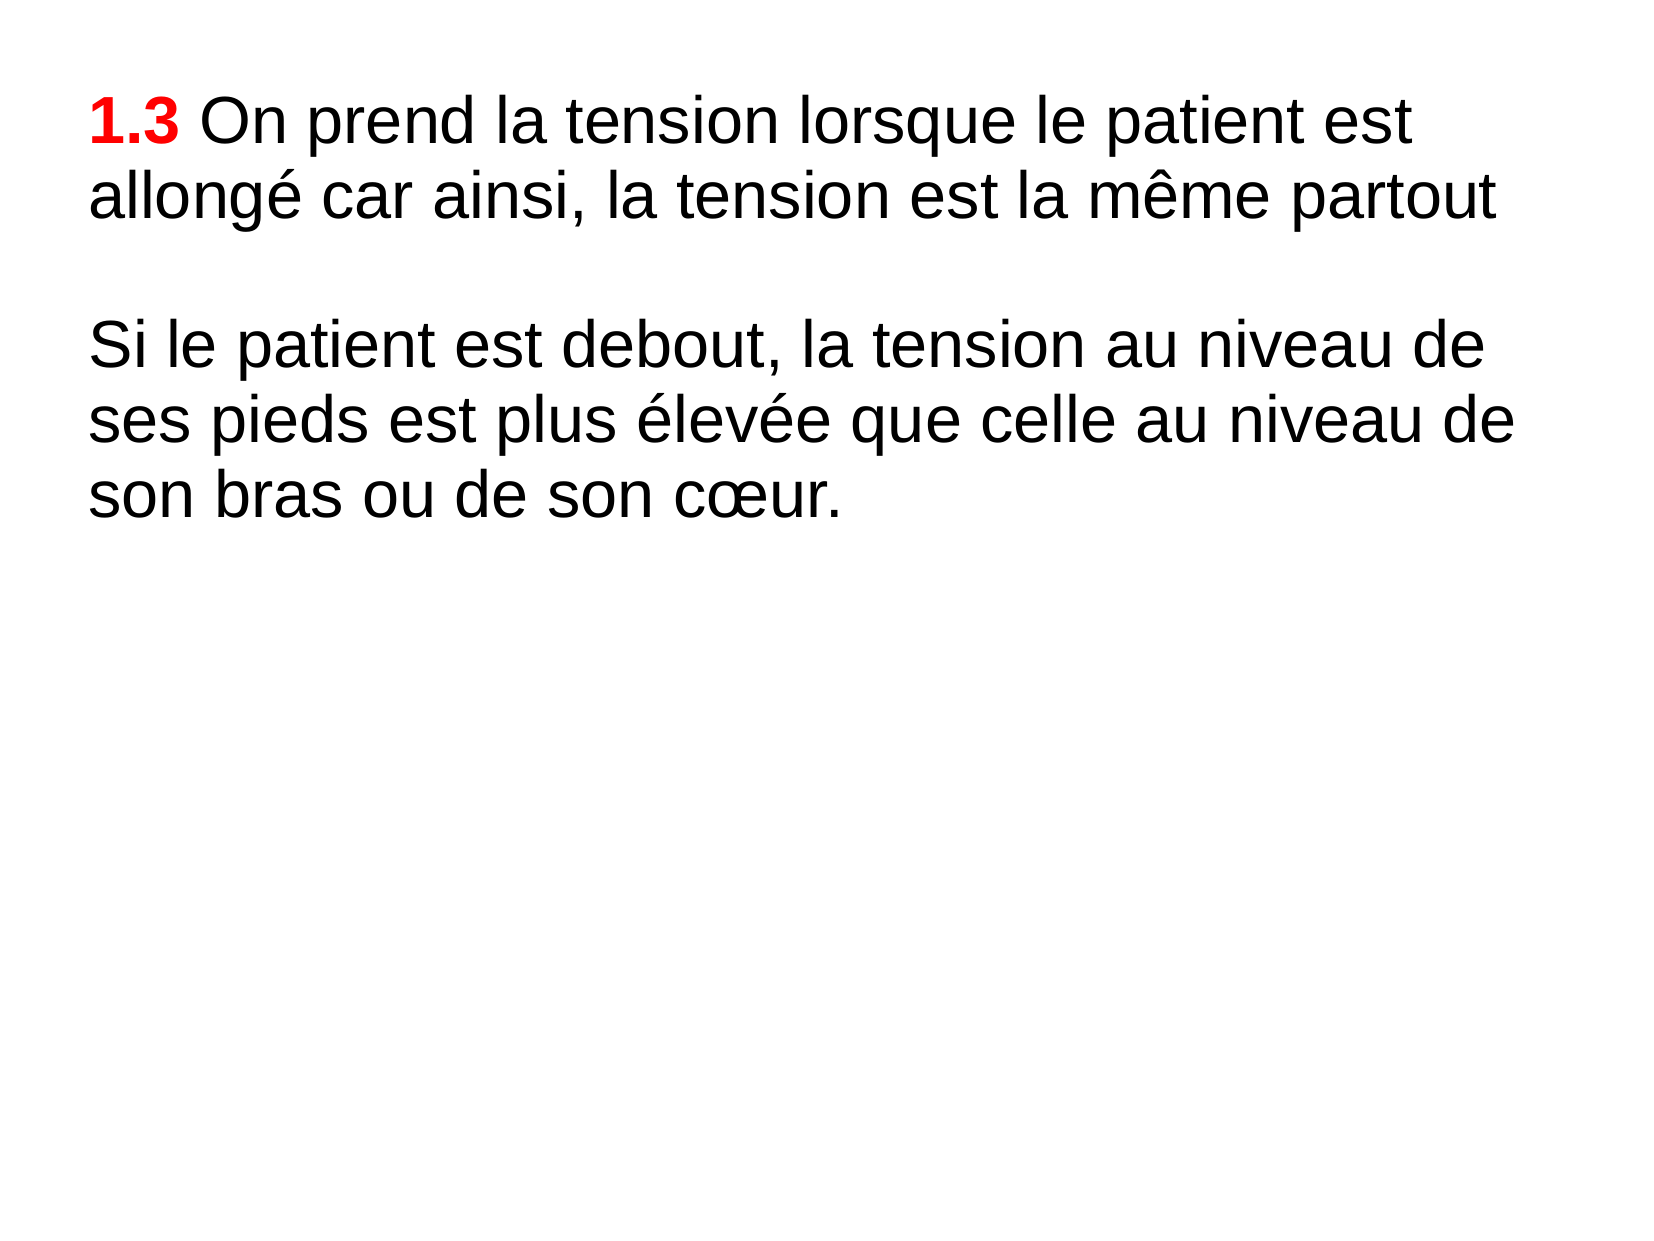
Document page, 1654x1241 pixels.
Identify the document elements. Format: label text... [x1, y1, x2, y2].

text_box 1.3 On prend la tension lorsque le patient est allongé car ainsi, la tension est la même partout Si le patient est debout, la tension au niveau de ses pieds est plus élevée que celle au niveau de son bras ou de son cœur. [88, 82, 1577, 532]
